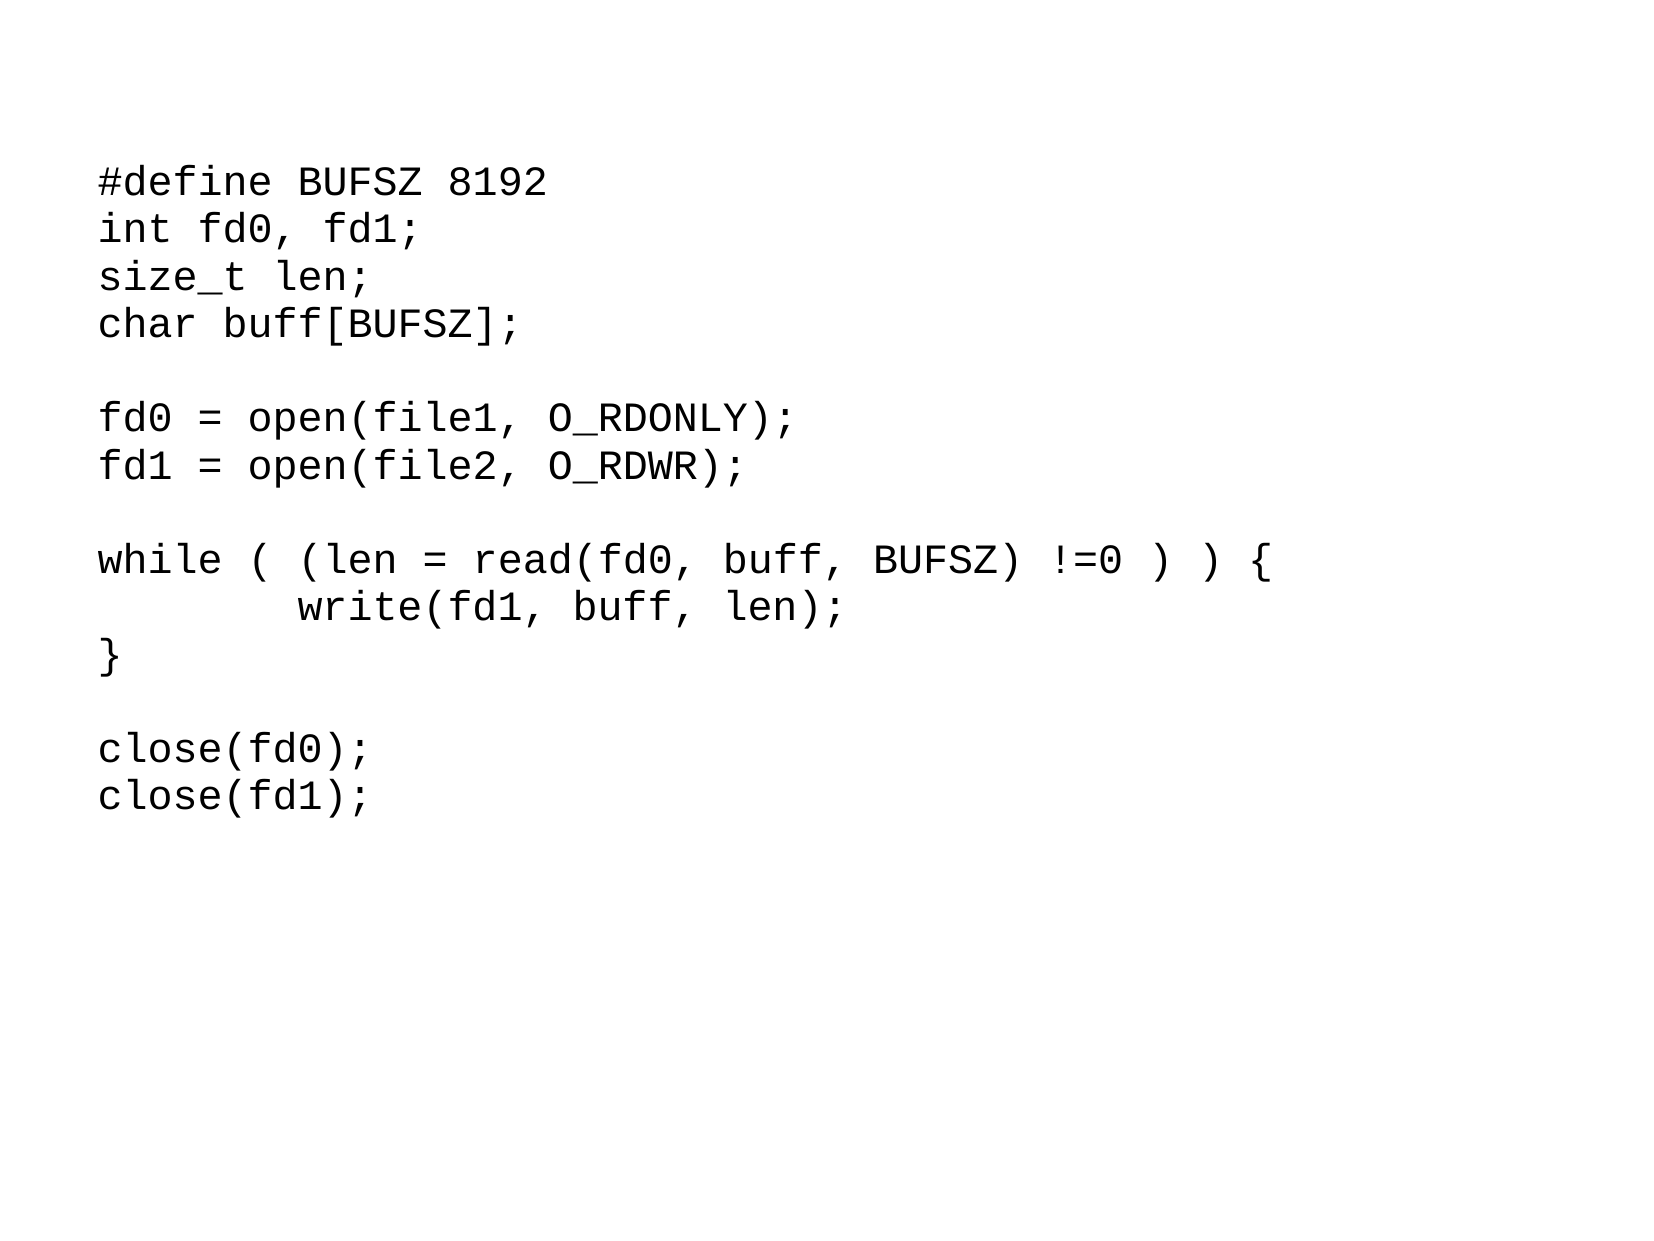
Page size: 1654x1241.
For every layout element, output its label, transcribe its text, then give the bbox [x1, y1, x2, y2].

text_box #define BUFSZ 8192 int fd0, fd1; size_t len; char buff[BUFSZ]; fd0 = open(file1, O_RDONLY); fd1 = open(file2, O_RDWR); while ( (len = read(fd0, buff, BUFSZ) !=0 ) ) { write(fd1, buff, len); } close(fd0); close(fd1); [82, 153, 1583, 1123]
